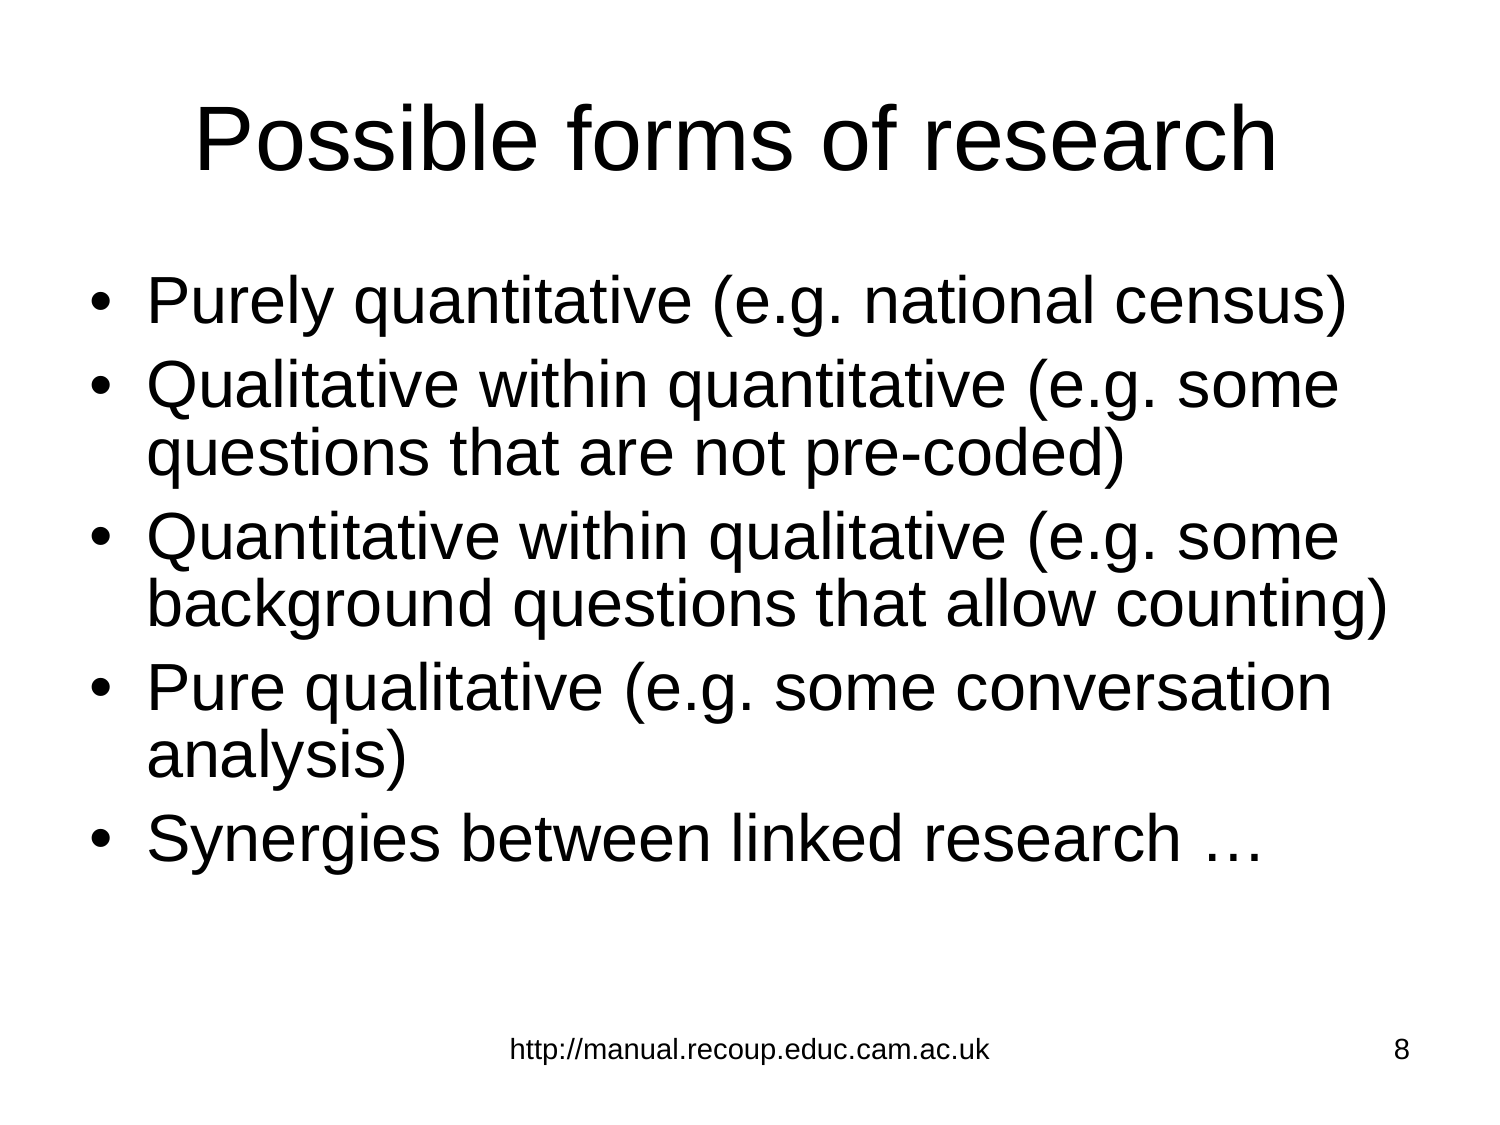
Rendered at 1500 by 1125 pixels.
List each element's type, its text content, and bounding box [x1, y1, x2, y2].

title Possible forms of research [75, 45, 1426, 233]
list Purely quantitative (e.g. national census) Qualitative within quantitative (e.g. some questions that are not pre-coded) Quantitative within qualitative (e.g. some background questions that allow counting) Pure qualitative (e.g. some conversation analysis) Synergies between linked research … [75, 262, 1426, 1006]
